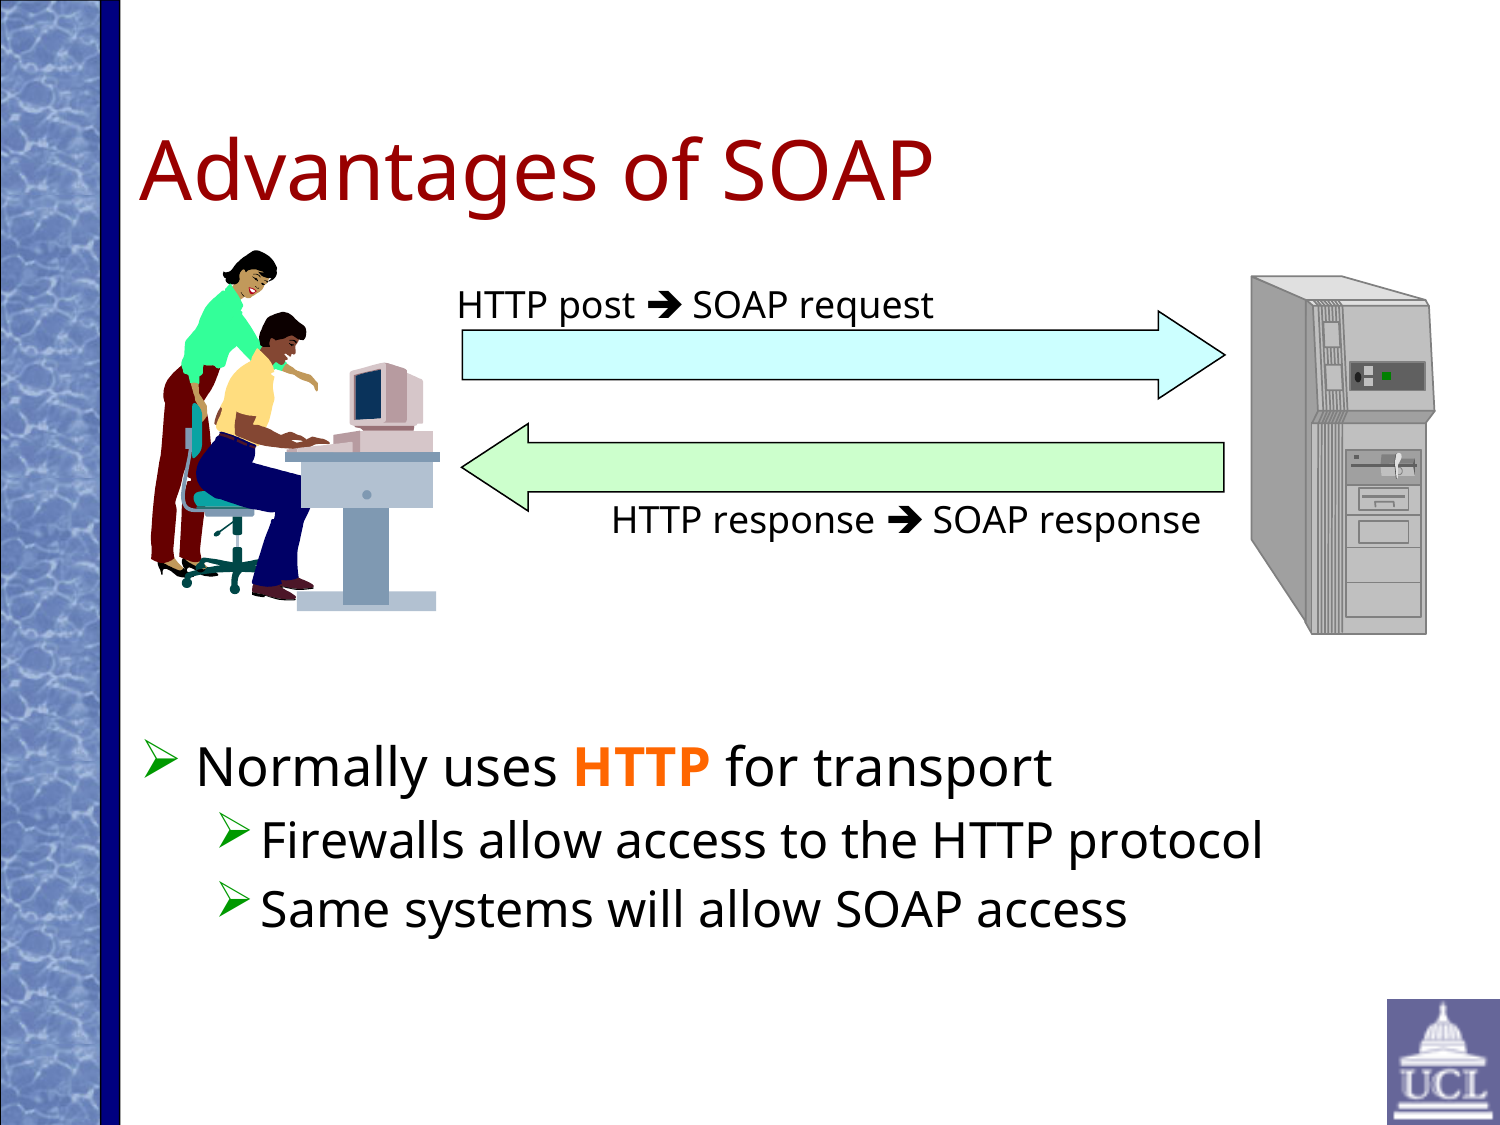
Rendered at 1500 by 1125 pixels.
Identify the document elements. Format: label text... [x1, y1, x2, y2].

text_box HTTP post  SOAP request [441, 273, 950, 335]
picture [150, 248, 441, 612]
text_box HTTP response  SOAP response [596, 488, 1285, 549]
picture [1, 1, 99, 1125]
text_box [462, 311, 1225, 399]
picture [1250, 273, 1438, 638]
picture [1387, 999, 1500, 1125]
text_box [461, 423, 1224, 511]
text_box Normally uses HTTP for transport Firewalls allow access to the HTTP protocol Same systems will allow SOAP access [125, 725, 1417, 1088]
title Advantages of SOAP [124, 37, 1413, 225]
